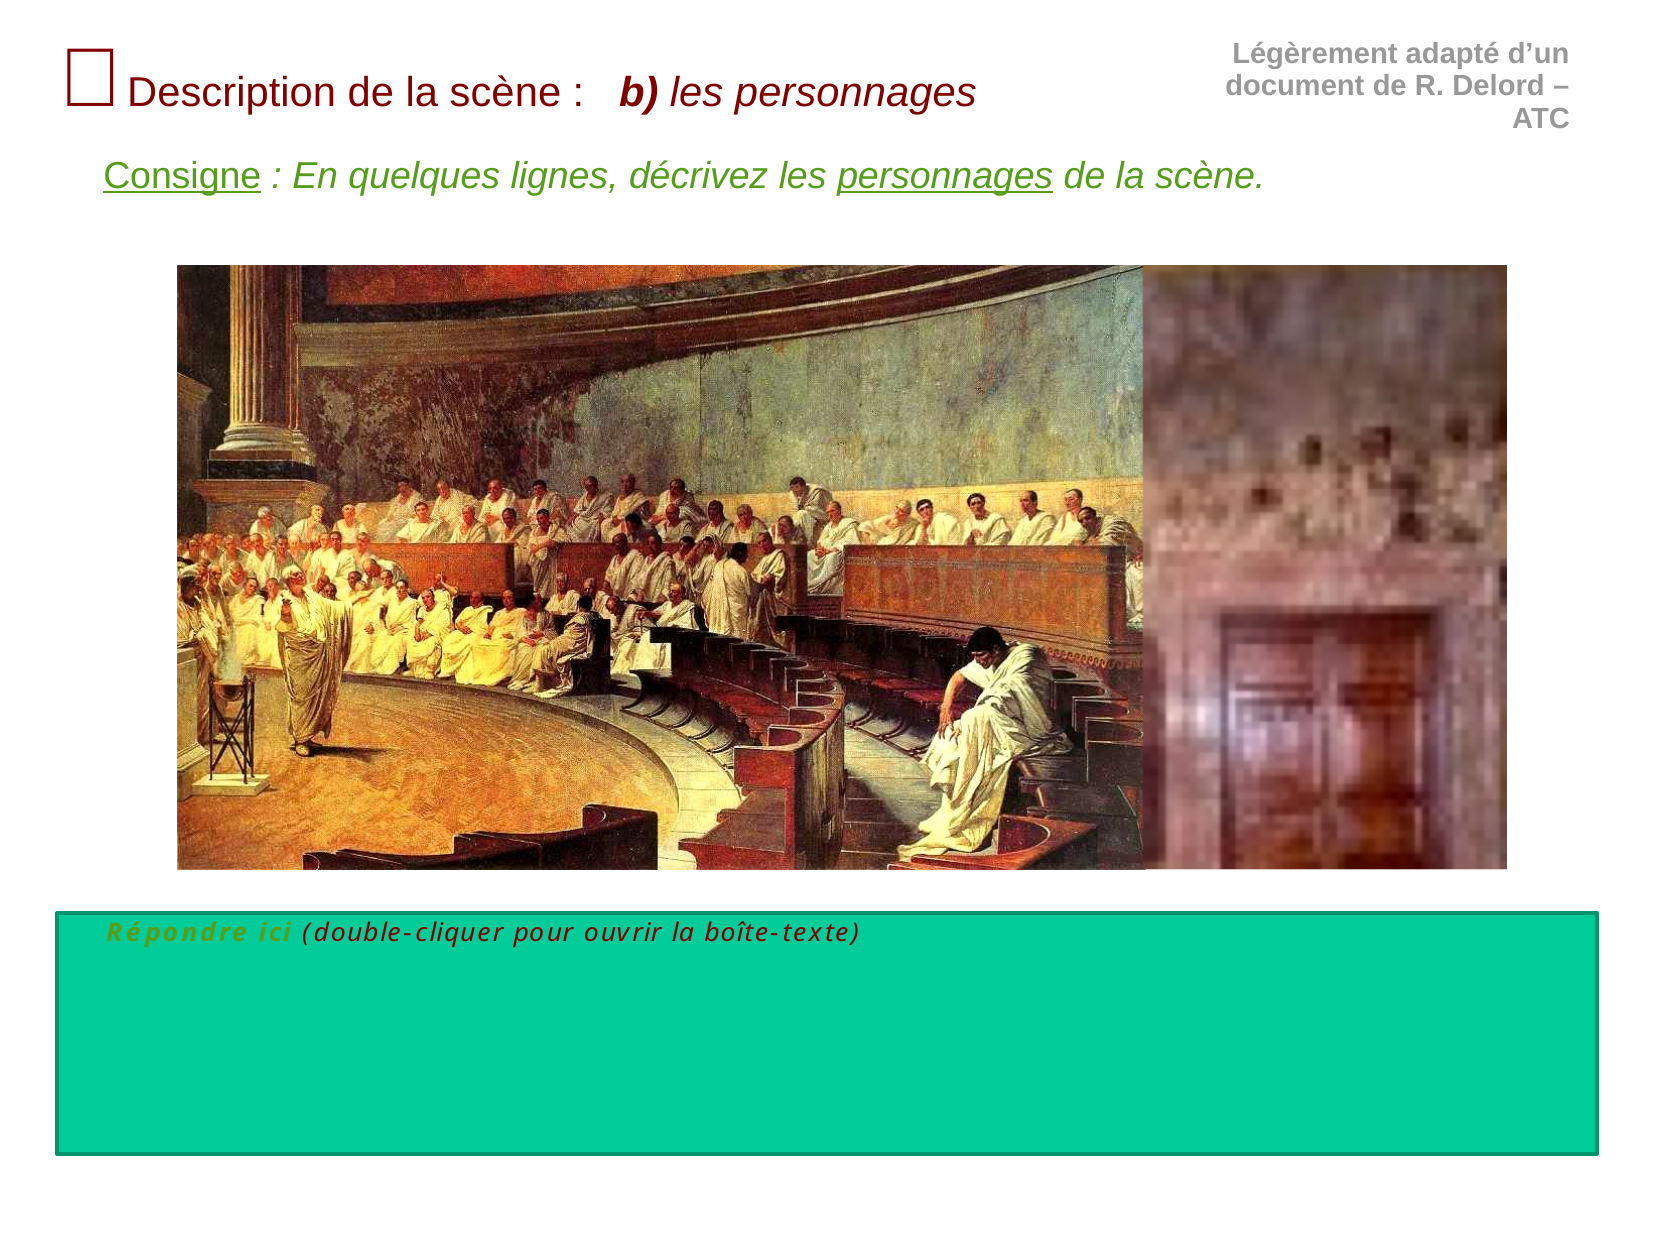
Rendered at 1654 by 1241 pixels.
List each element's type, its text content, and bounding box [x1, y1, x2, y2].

picture [177, 265, 1507, 870]
title  Description de la scène : b) les personnages [59, 29, 1548, 163]
text_box Légèrement adapté d’un document de R. Delord – ATC [1210, 29, 1612, 78]
chart [59, 915, 1595, 1152]
text_box Consigne : En quelques lignes, décrivez les personnages de la scène. [88, 147, 1624, 266]
